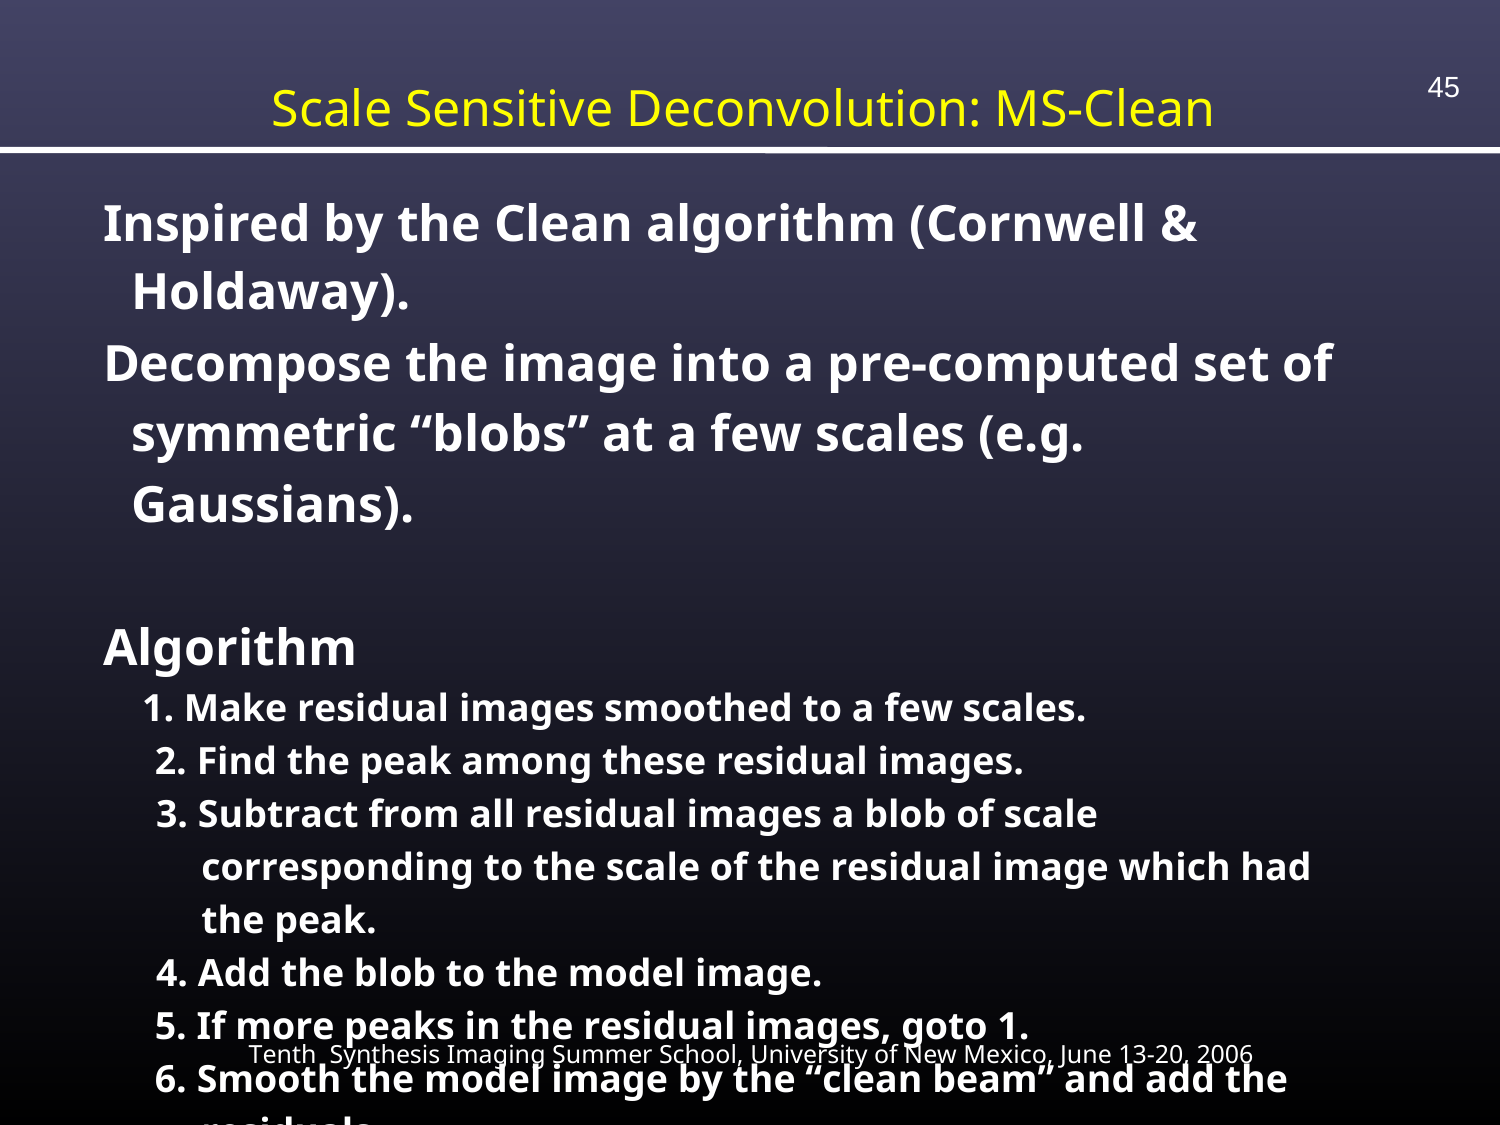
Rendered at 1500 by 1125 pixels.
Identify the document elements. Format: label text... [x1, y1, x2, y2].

subtitle Inspired by the Clean algorithm (Cornwell & Holdaway). Decompose the image into a pre-computed set of symmetric “blobs” at a few scales (e.g. Gaussians). Algorithm 1. Make residual images smoothed to a few scales. 2. Find the peak among these residual images. 3. Subtract from all residual images a blob of scale corresponding to the scale of the residual image which had the peak. 4. Add the blob to the model image. 5. If more peaks in the residual images, goto 1. 6. Smooth the model image by the “clean beam” and add the residuals [101, 188, 1382, 1060]
title Scale Sensitive Deconvolution: MS-Clean [112, 62, 1375, 151]
